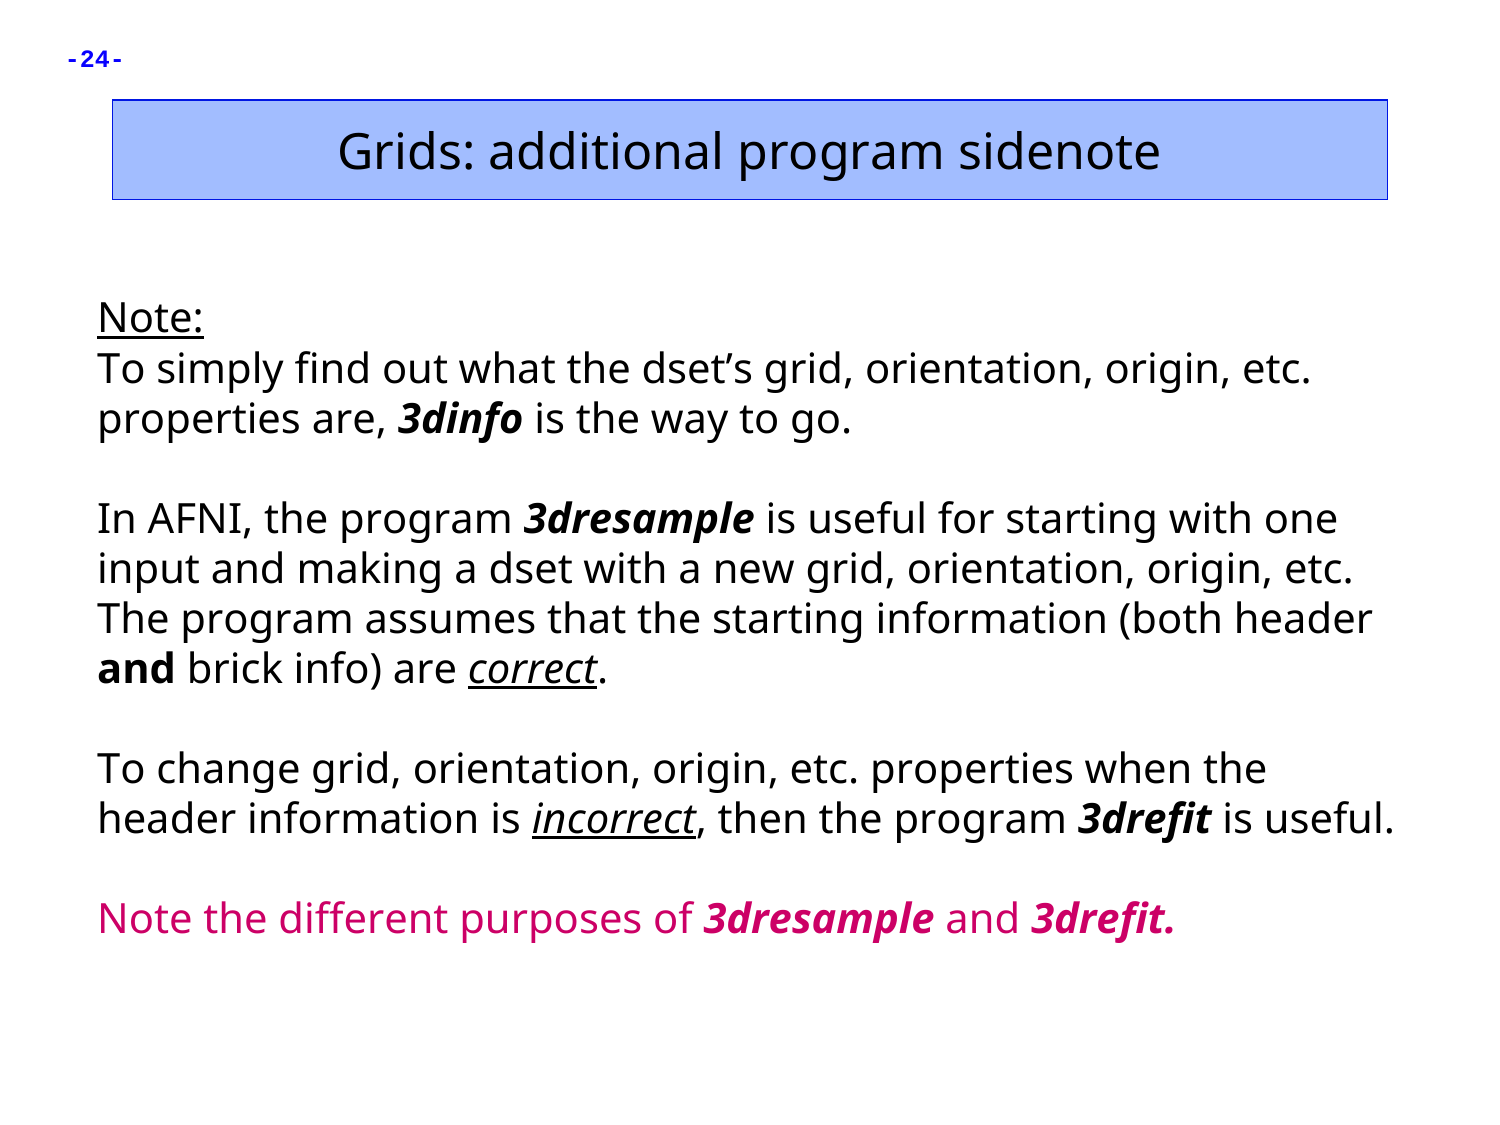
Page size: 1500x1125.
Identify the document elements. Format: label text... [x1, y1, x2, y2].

text_box Note: To simply find out what the dset’s grid, orientation, origin, etc. properties are, 3dinfo is the way to go. In AFNI, the program 3dresample is useful for starting with one input and making a dset with a new grid, orientation, origin, etc. The program assumes that the starting information (both header and brick info) are correct. To change grid, orientation, origin, etc. properties when the header information is incorrect, then the program 3drefit is useful. Note the different purposes of 3dresample and 3drefit. [82, 283, 1425, 950]
text_box Grids: additional program sidenote [112, 99, 1388, 200]
